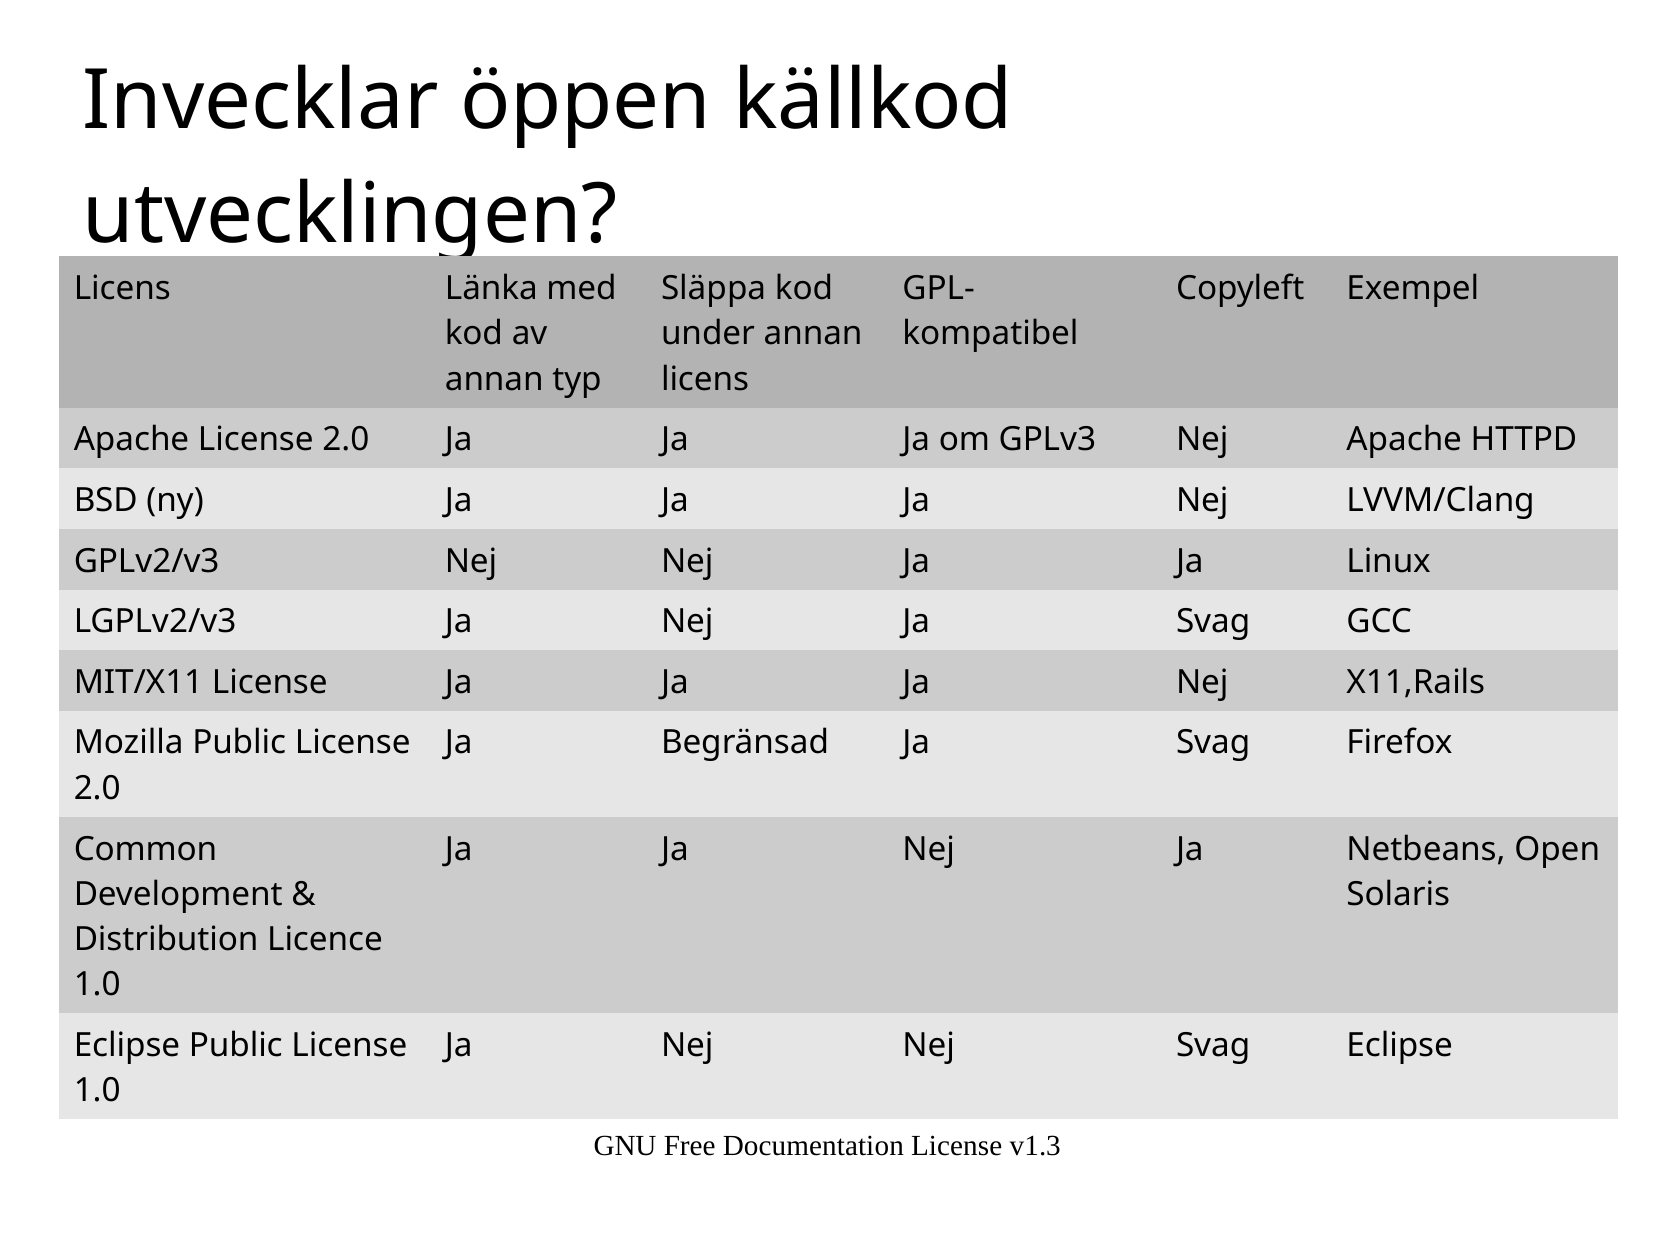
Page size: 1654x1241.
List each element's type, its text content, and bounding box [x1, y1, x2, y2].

table_cell Ja [888, 529, 1161, 590]
table_cell Ja [430, 711, 646, 817]
table_cell Ja [430, 590, 646, 650]
table_cell Ja [888, 468, 1161, 529]
table_cell Nej [888, 1013, 1161, 1119]
table_cell GCC [1332, 590, 1618, 650]
table_cell Ja [888, 590, 1161, 650]
table_cell Eclipse [1332, 1013, 1618, 1119]
table_cell Nej [888, 817, 1161, 1013]
table_cell Ja [430, 650, 646, 711]
table_cell Ja [646, 408, 888, 468]
table_cell Nej [1161, 408, 1332, 468]
table_cell LVVM/Clang [1332, 468, 1618, 529]
table_header GPL-kompatibel [888, 256, 1161, 408]
table_cell Begränsad [646, 711, 888, 817]
table_cell Mozilla Public License 2.0 [59, 711, 430, 817]
table_cell Nej [1161, 468, 1332, 529]
table_cell Ja om GPLv3 [888, 408, 1161, 468]
table_cell Nej [430, 529, 646, 590]
table_cell Eclipse Public License 1.0 [59, 1013, 430, 1119]
table_cell Nej [646, 1013, 888, 1119]
table_header Släppa kod under annan licens [646, 256, 888, 408]
table_cell Ja [1161, 529, 1332, 590]
table_cell Svag [1161, 590, 1332, 650]
table_cell Apache License 2.0 [59, 408, 430, 468]
table_cell Ja [646, 817, 888, 1013]
table_cell Ja [646, 468, 888, 529]
table_cell GPLv2/v3 [59, 529, 430, 590]
table_cell MIT/X11 License [59, 650, 430, 711]
table_cell Ja [430, 468, 646, 529]
table_cell Svag [1161, 711, 1332, 817]
table_cell Common Development & Distribution Licence 1.0 [59, 817, 430, 1013]
table_cell Nej [646, 590, 888, 650]
table_header Licens [59, 256, 430, 408]
table_cell X11,Rails [1332, 650, 1618, 711]
table_header Exempel [1332, 256, 1618, 408]
table_cell Apache HTTPD [1332, 408, 1618, 468]
table_cell Svag [1161, 1013, 1332, 1119]
table_cell Firefox [1332, 711, 1618, 817]
table_cell Ja [1161, 817, 1332, 1013]
table_cell Ja [430, 817, 646, 1013]
table_header Copyleft [1161, 256, 1332, 408]
table_cell Nej [646, 529, 888, 590]
table_cell Netbeans, Open Solaris [1332, 817, 1618, 1013]
table_cell Ja [430, 408, 646, 468]
table_cell Ja [646, 650, 888, 711]
table_header Länka med kod av annan typ [430, 256, 646, 408]
table_cell Linux [1332, 529, 1618, 590]
table_cell Nej [1161, 650, 1332, 711]
table_cell BSD (ny) [59, 468, 430, 529]
table_cell Ja [888, 711, 1161, 817]
title Invecklar öppen källkod utvecklingen? [82, 49, 1571, 256]
table_cell Ja [888, 650, 1161, 711]
table_cell LGPLv2/v3 [59, 590, 430, 650]
table_cell Ja [430, 1013, 646, 1119]
